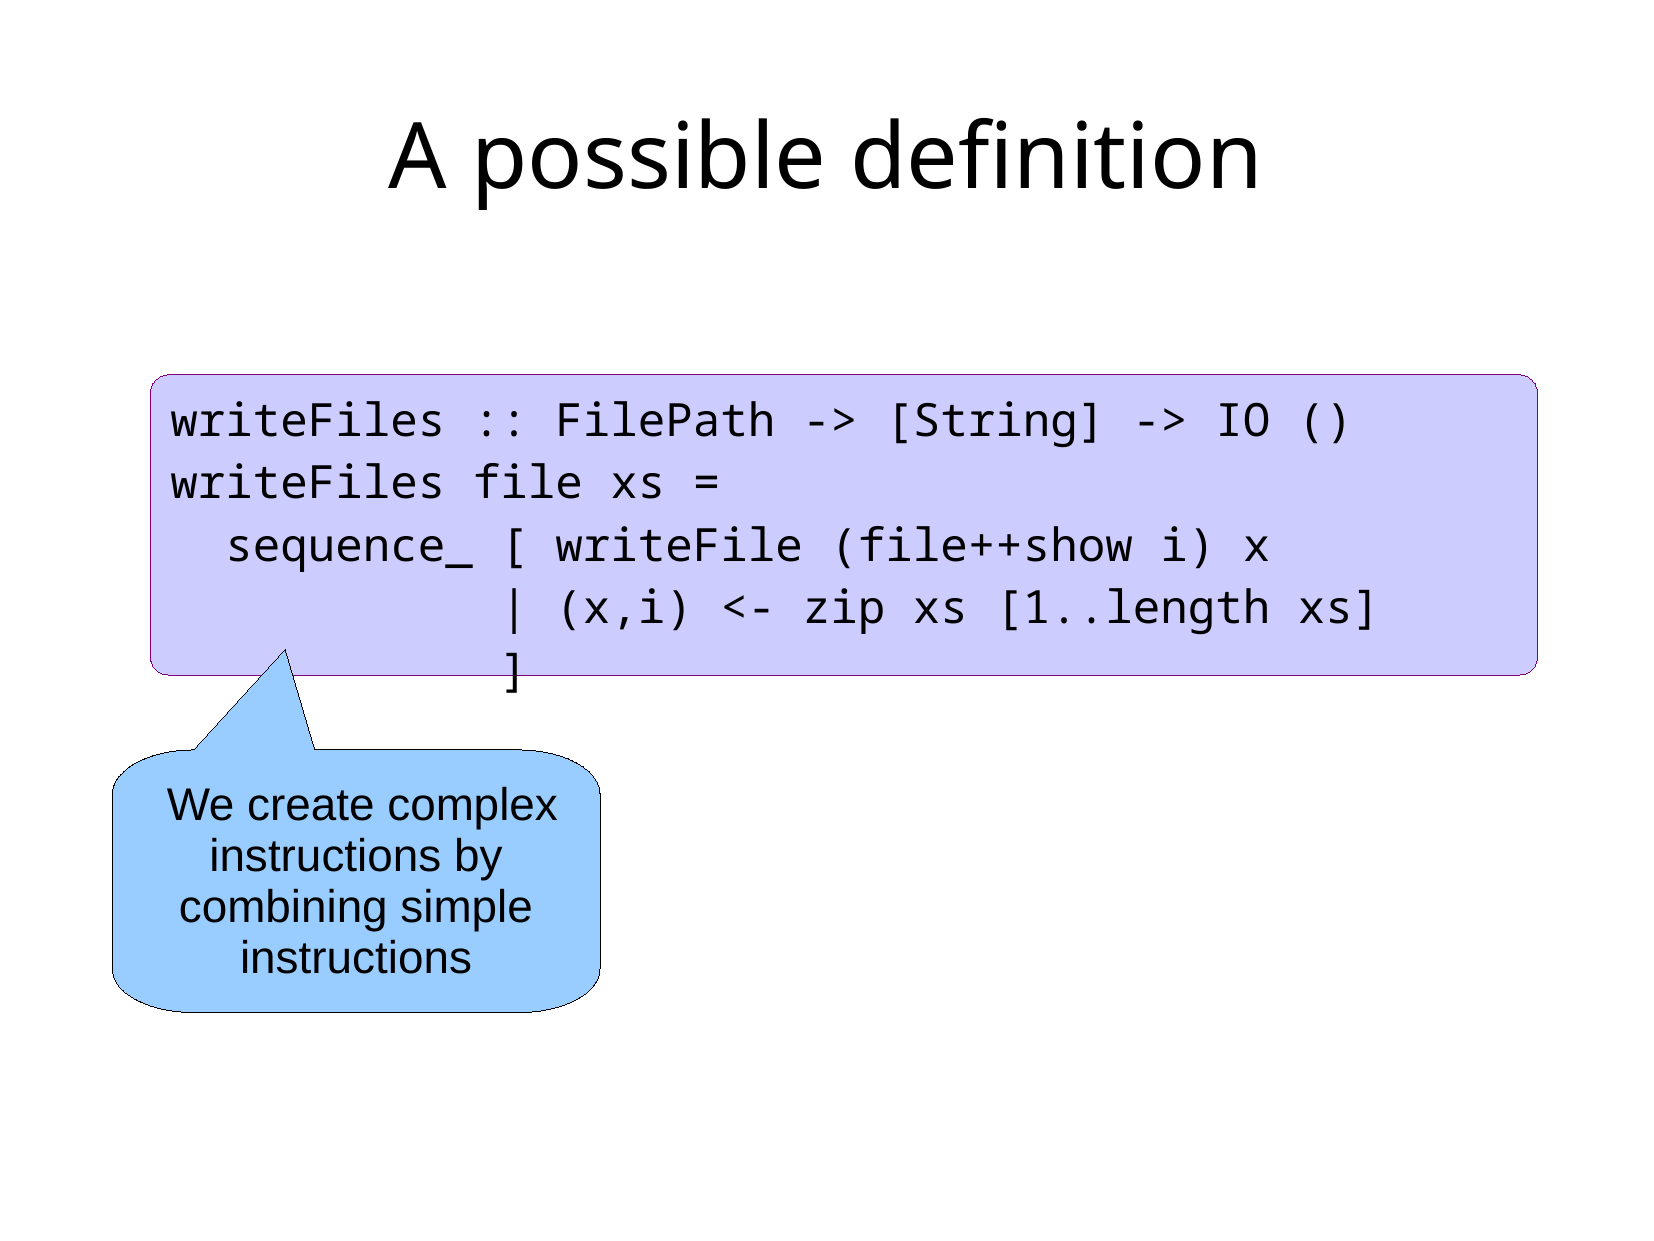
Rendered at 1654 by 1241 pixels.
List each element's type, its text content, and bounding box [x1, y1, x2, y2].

text_box We create complex instructions by combining simple instructions [112, 649, 601, 1013]
title A possible definition [82, 56, 1571, 250]
text_box writeFiles :: FilePath -> [String] -> IO () writeFiles file xs = sequence_ [ writeFile (file++show i) x | (x,i) <- zip xs [1..length xs] ] [150, 374, 1538, 676]
